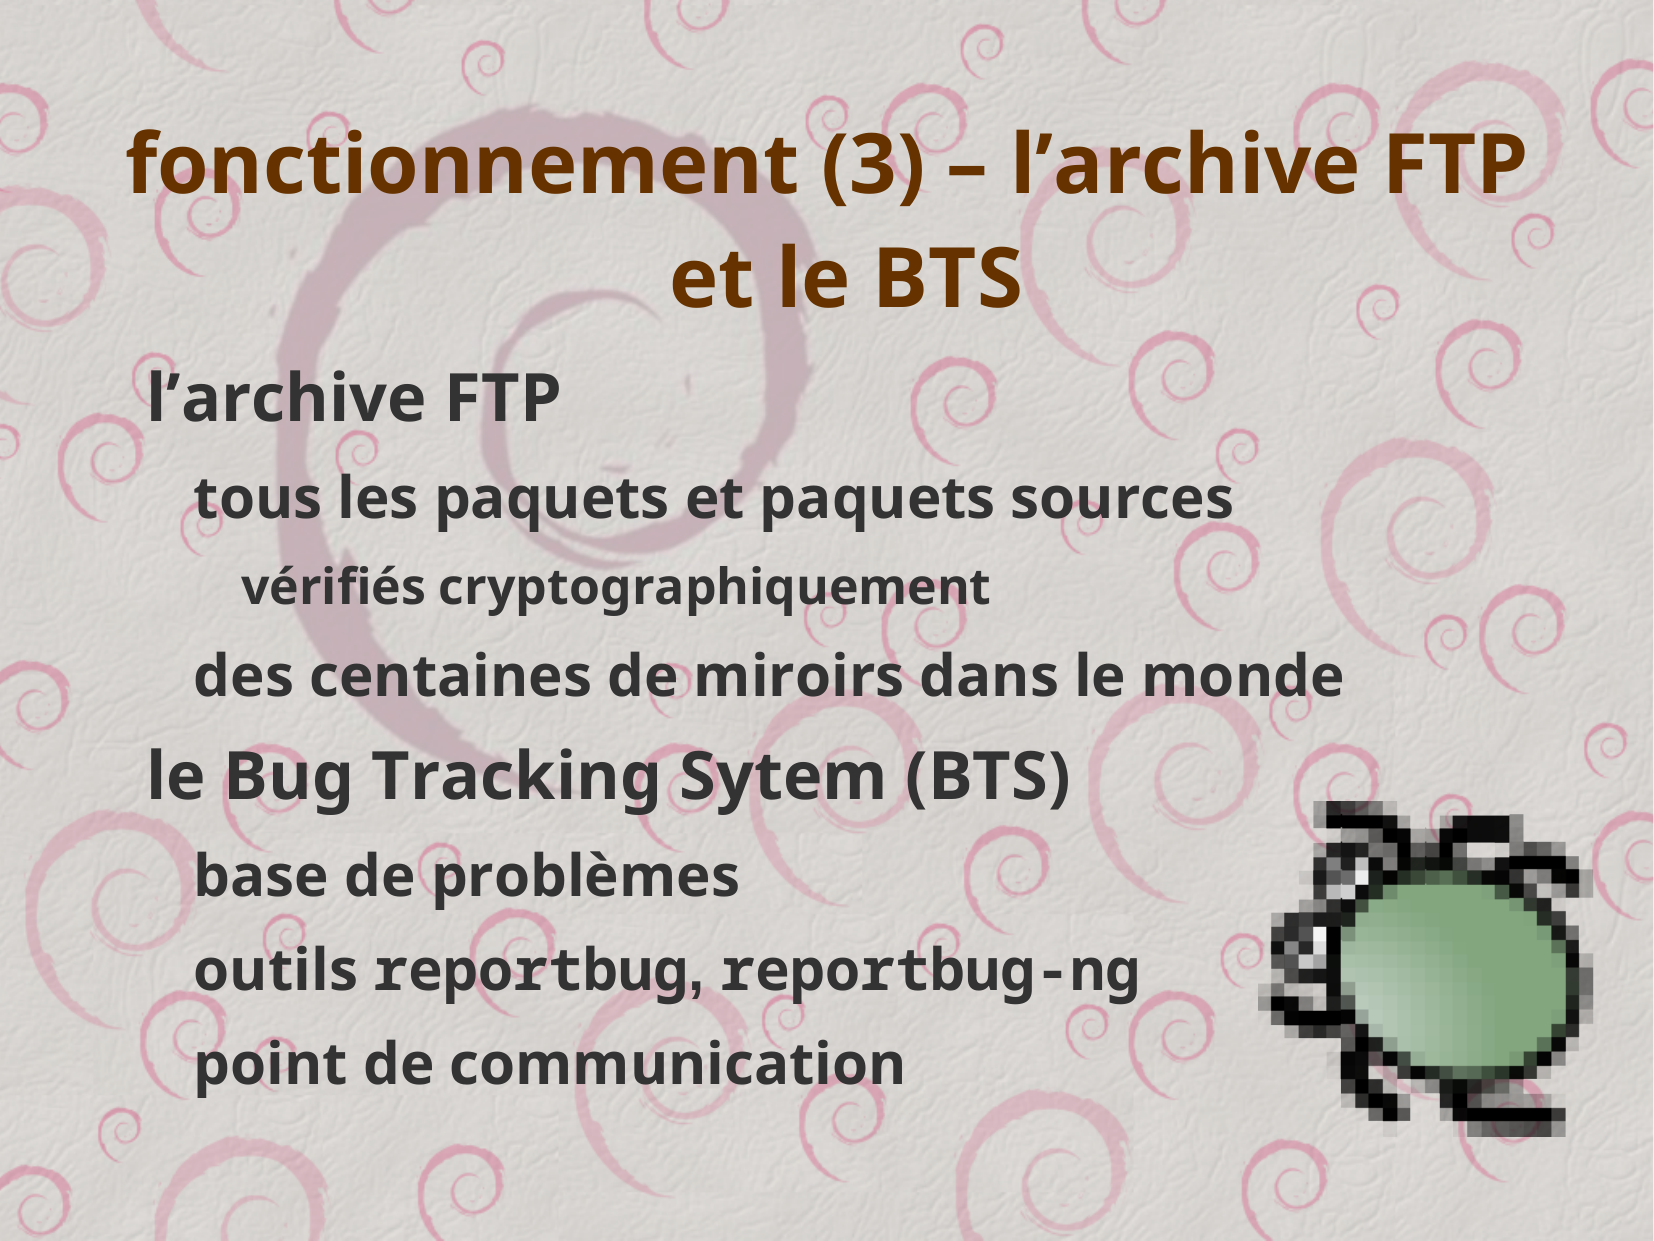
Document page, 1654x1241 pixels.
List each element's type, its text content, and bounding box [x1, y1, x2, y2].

list l’archive FTP tous les paquets et paquets sources vérifiés cryptographiquement des centaines de miroirs dans le monde le Bug Tracking Sytem (BTS) base de problèmes outils reportbug, reportbug-ng point de communication [134, 350, 1516, 1133]
picture [0, 0, 1654, 1241]
title fonctionnement (3) – l’archive FTP et le BTS [121, 114, 1534, 322]
